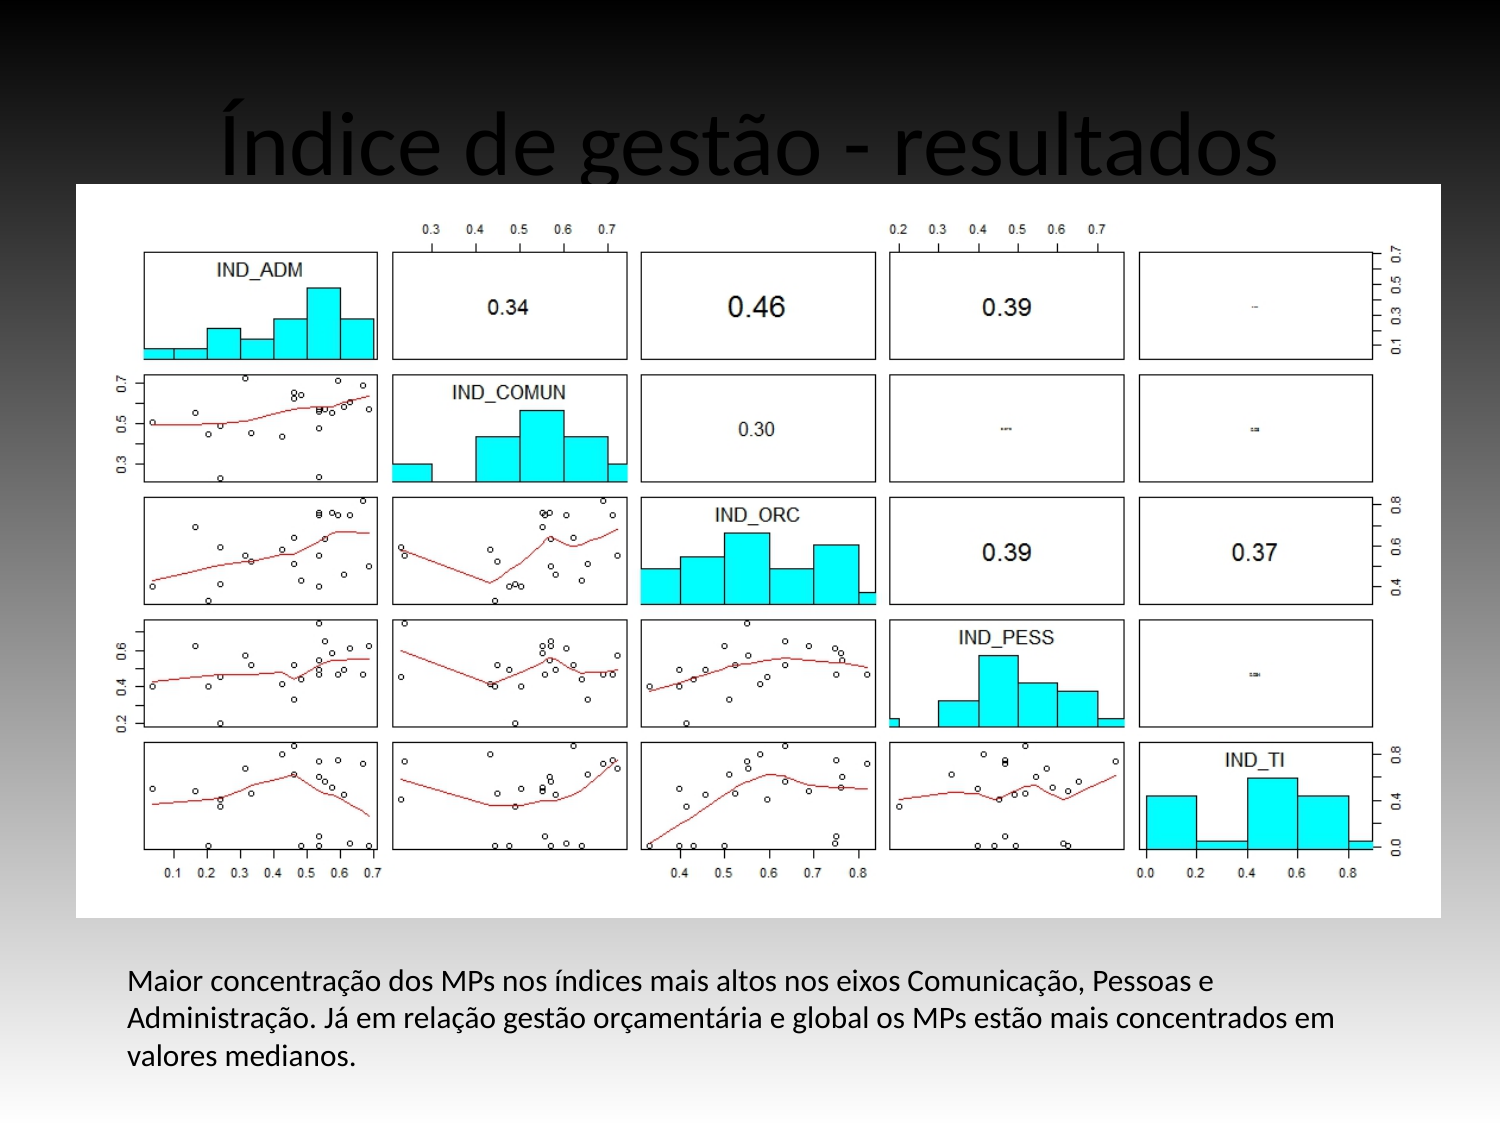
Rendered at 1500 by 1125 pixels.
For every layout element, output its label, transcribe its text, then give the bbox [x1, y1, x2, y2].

text_box Maior concentração dos MPs nos índices mais altos nos eixos Comunicação, Pessoas e Administração. Já em relação gestão orçamentária e global os MPs estão mais concentrados em valores medianos. [112, 952, 1390, 1083]
picture [76, 184, 1441, 918]
title Índice de gestão - resultados [75, 45, 1425, 233]
